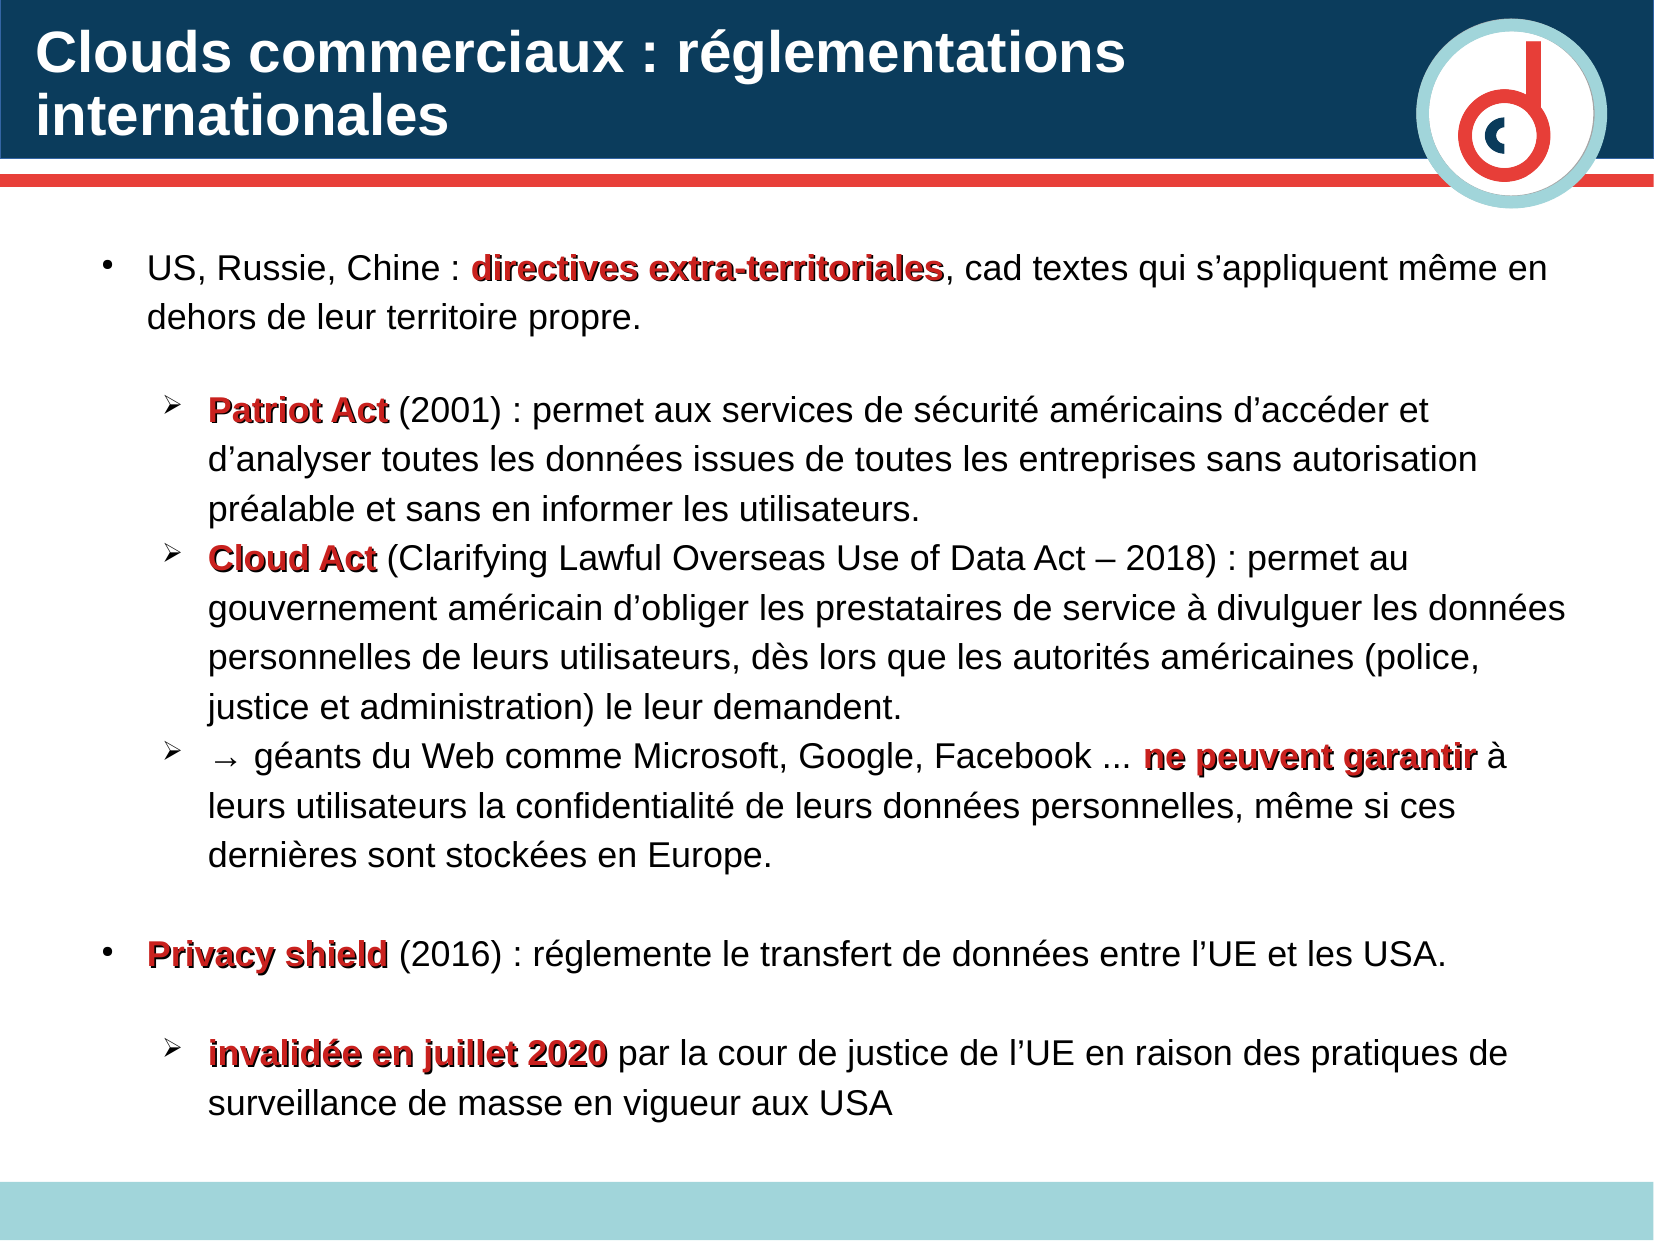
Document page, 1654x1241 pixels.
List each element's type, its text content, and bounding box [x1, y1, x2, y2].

text_box US, Russie, Chine : directives extra-territoriales, cad textes qui s’appliquent même en dehors de leur territoire propre. Patriot Act (2001) : permet aux services de sécurité américains d’accéder et d’analyser toutes les données issues de toutes les entreprises sans autorisation préalable et sans en informer les utilisateurs. Cloud Act (Clarifying Lawful Overseas Use of Data Act – 2018) : permet au gouvernement américain d’obliger les prestataires de service à divulguer les données personnelles de leurs utilisateurs, dès lors que les autorités américaines (police, justice et administration) le leur demandent. → géants du Web comme Microsoft, Google, Facebook ... ne peuvent garantir à leurs utilisateurs la confidentialité de leurs données personnelles, même si ces dernières sont stockées en Europe. Privacy shield (2016) : réglemente le transfert de données entre l’UE et les USA. invalidée en juillet 2020 par la cour de justice de l’UE en raison des pratiques de surveillance de masse en vigueur aux USA [71, 230, 1595, 1141]
title Clouds commerciaux : réglementations internationales [35, 11, 1506, 159]
